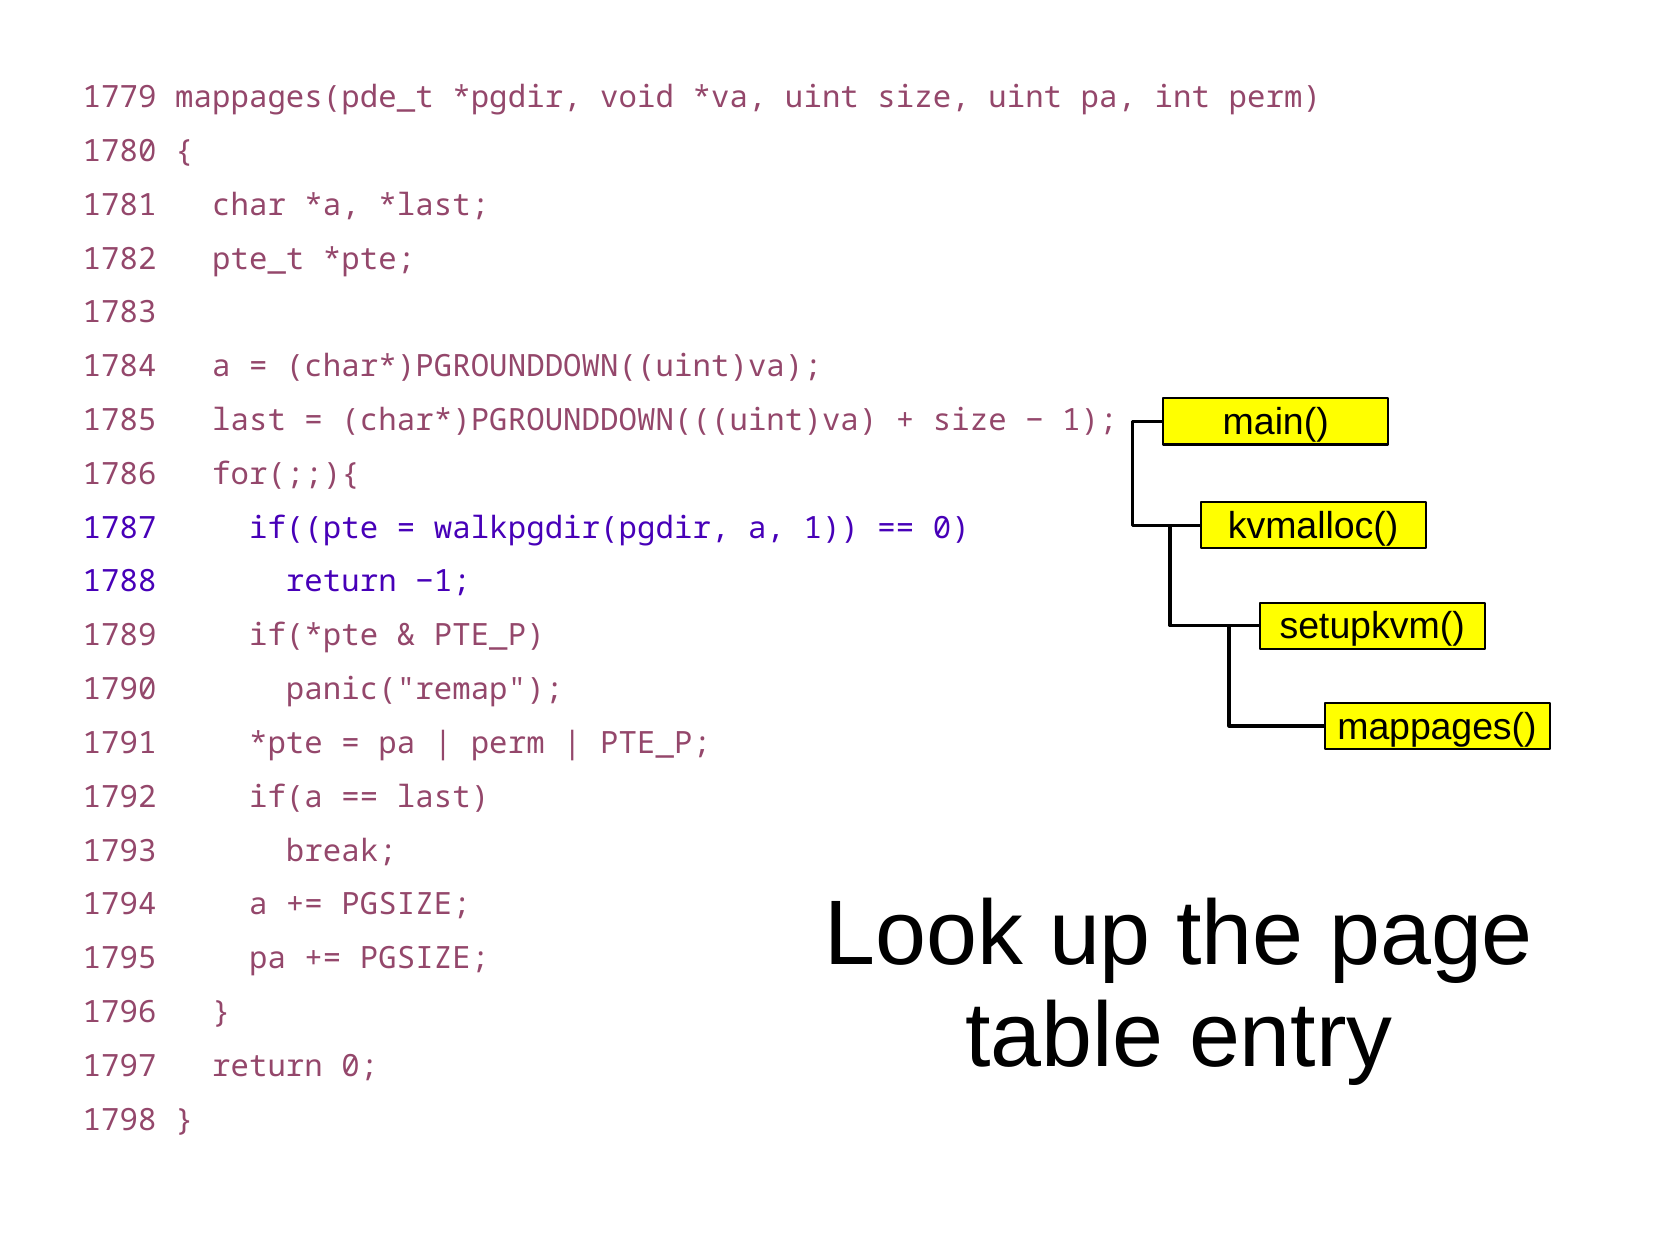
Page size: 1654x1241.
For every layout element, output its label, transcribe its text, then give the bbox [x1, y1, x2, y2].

title Look up the page table entry [787, 880, 1571, 1088]
text_box main() [1163, 398, 1389, 445]
text_box kvmalloc() [1200, 502, 1426, 549]
list 1779 mappages(pde_t *pgdir, void *va, uint size, uint pa, int perm) 1780 { 1781 char *a, *last; 1782 pte_t *pte; 1783 1784 a = (char*)PGROUNDDOWN((uint)va); 1785 last = (char*)PGROUNDDOWN(((uint)va) + size − 1); 1786 for(;;){ 1787 if((pte = walkpgdir(pgdir, a, 1)) == 0) 1788 return −1; 1789 if(*pte & PTE_P) 1790 panic("remap"); 1791 *pte = pa | perm | PTE_P; 1792 if(a == last) 1793 break; 1794 a += PGSIZE; 1795 pa += PGSIZE; 1796 } 1797 return 0; 1798 } [82, 75, 1571, 1163]
text_box mappages() [1324, 702, 1550, 750]
text_box setupkvm() [1259, 602, 1485, 649]
